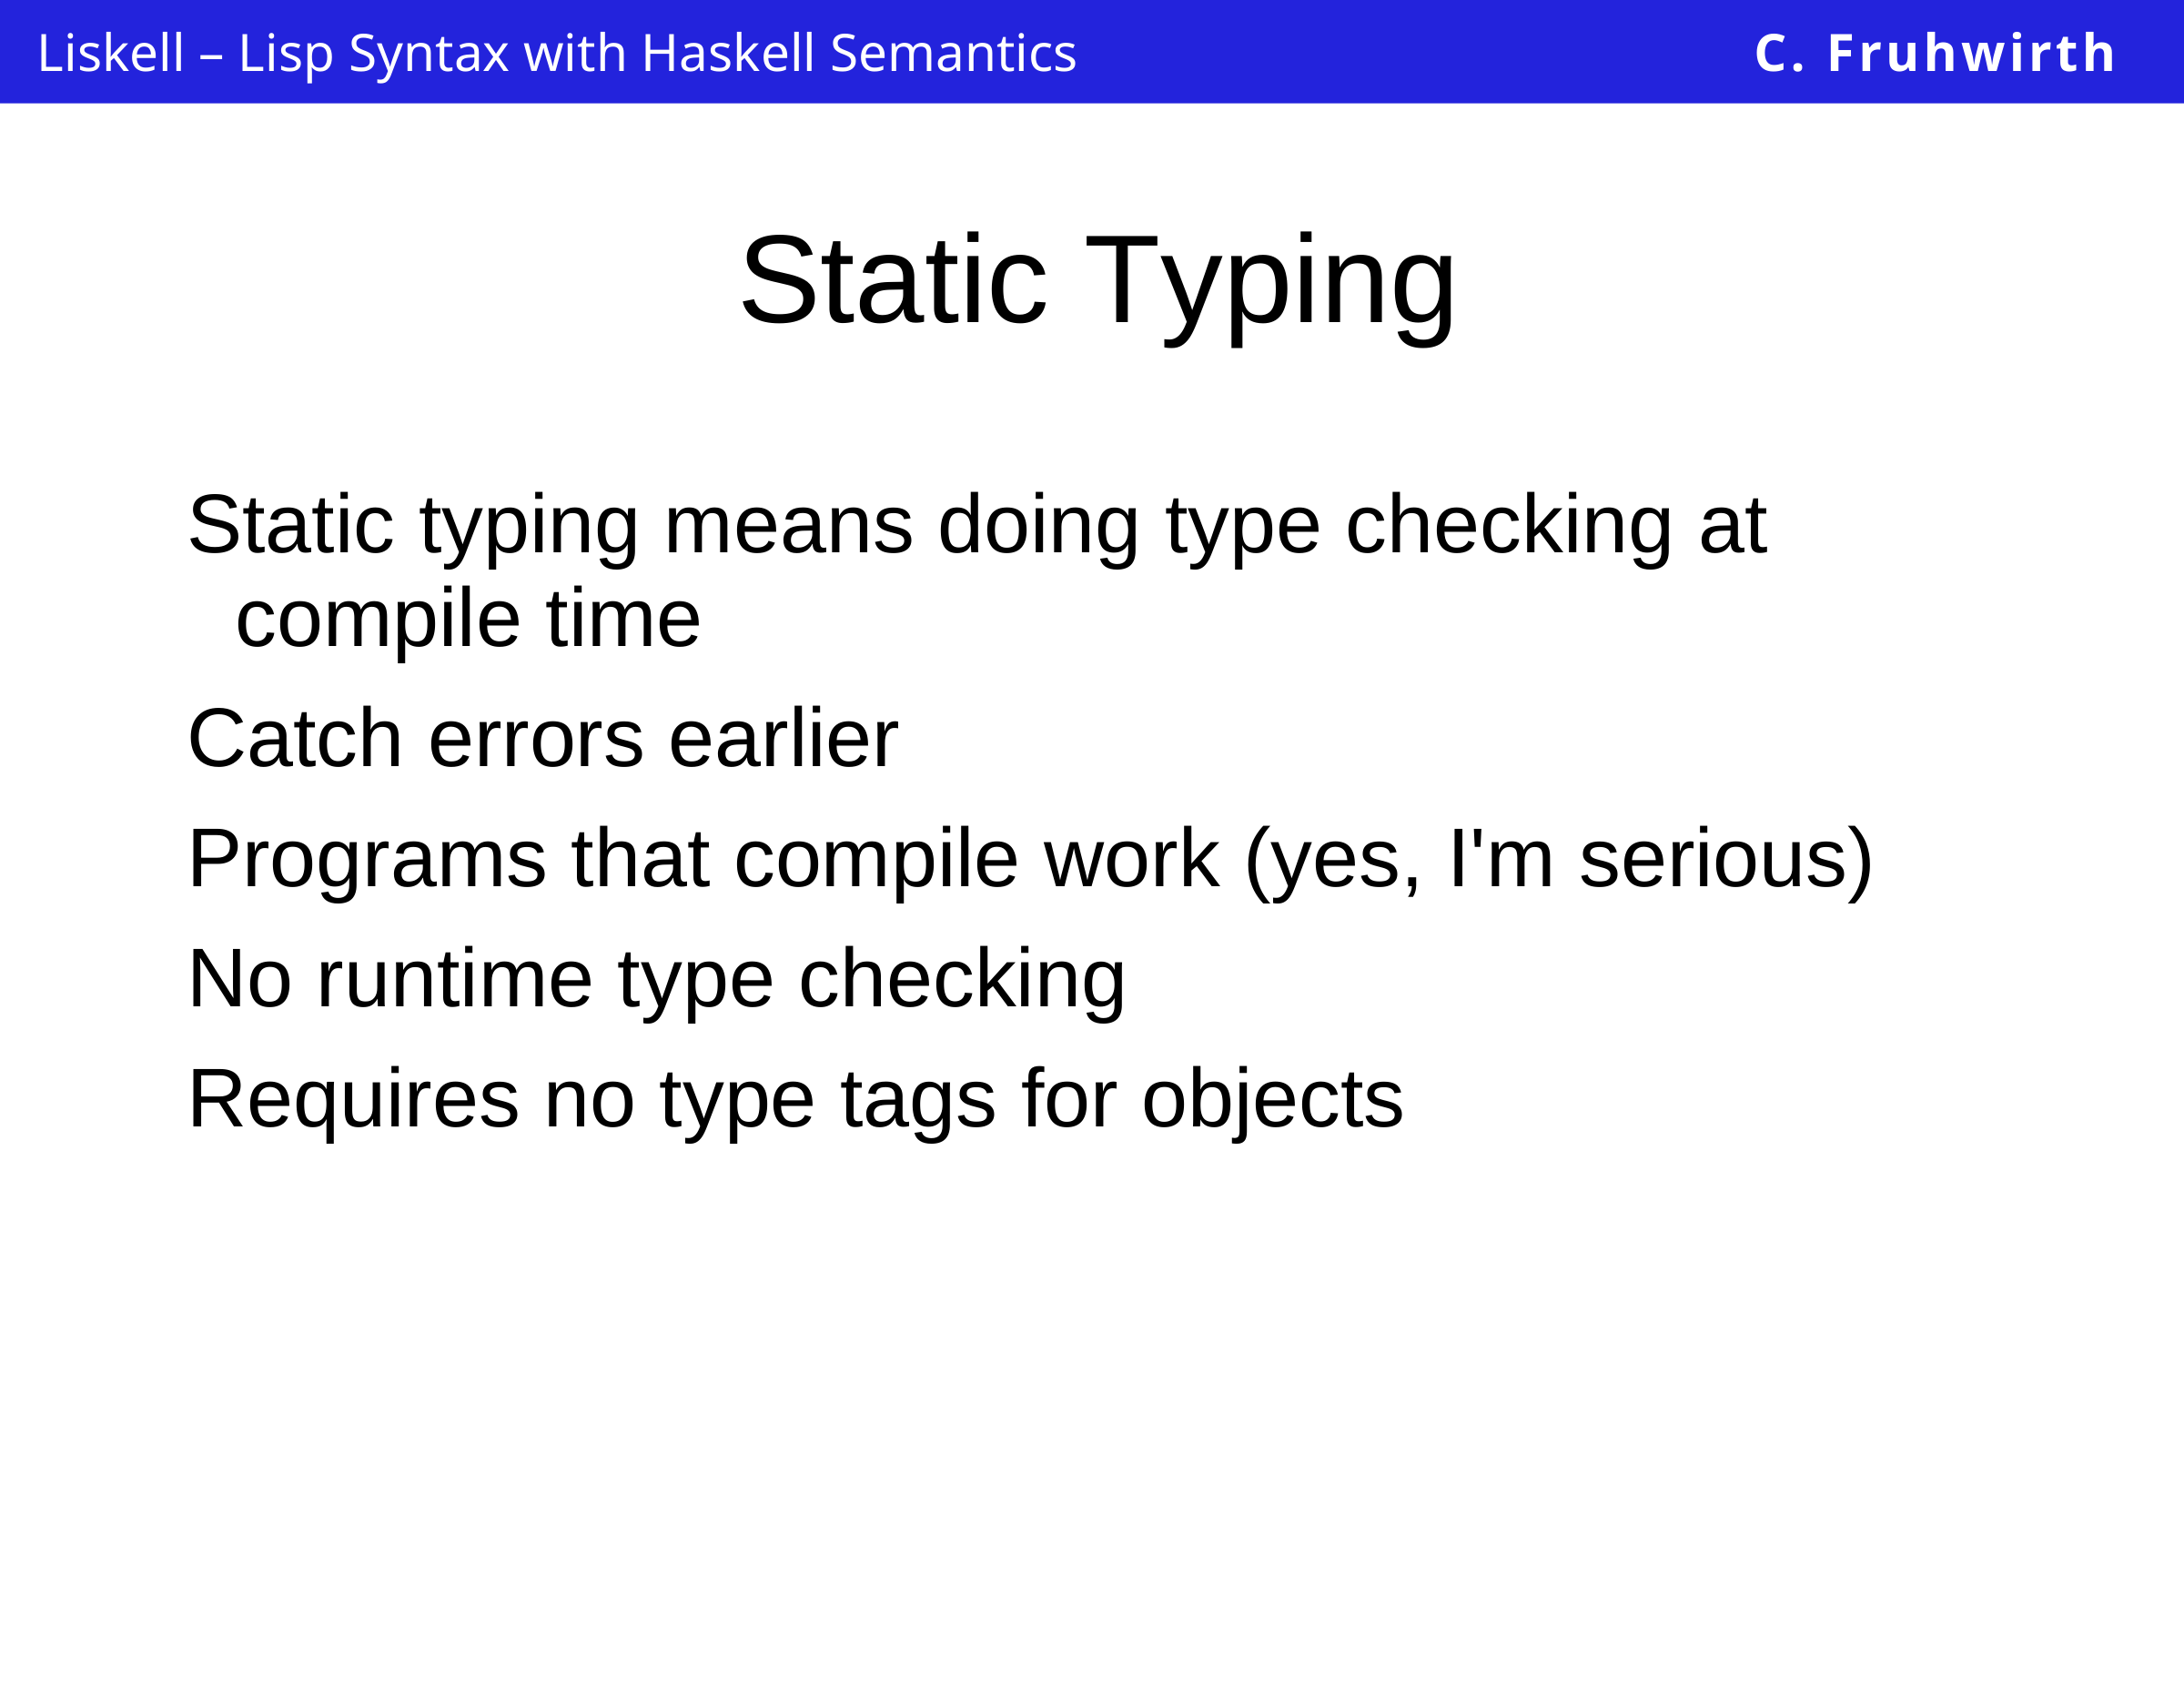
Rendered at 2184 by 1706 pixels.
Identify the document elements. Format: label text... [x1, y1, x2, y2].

title Static Typing [116, 136, 2082, 422]
list Static typing means doing type checking at compile time Catch errors earlier Programs that compile work (yes, I'm serious) No runtime type checking Requires no type tags for objects [170, 478, 2014, 1434]
